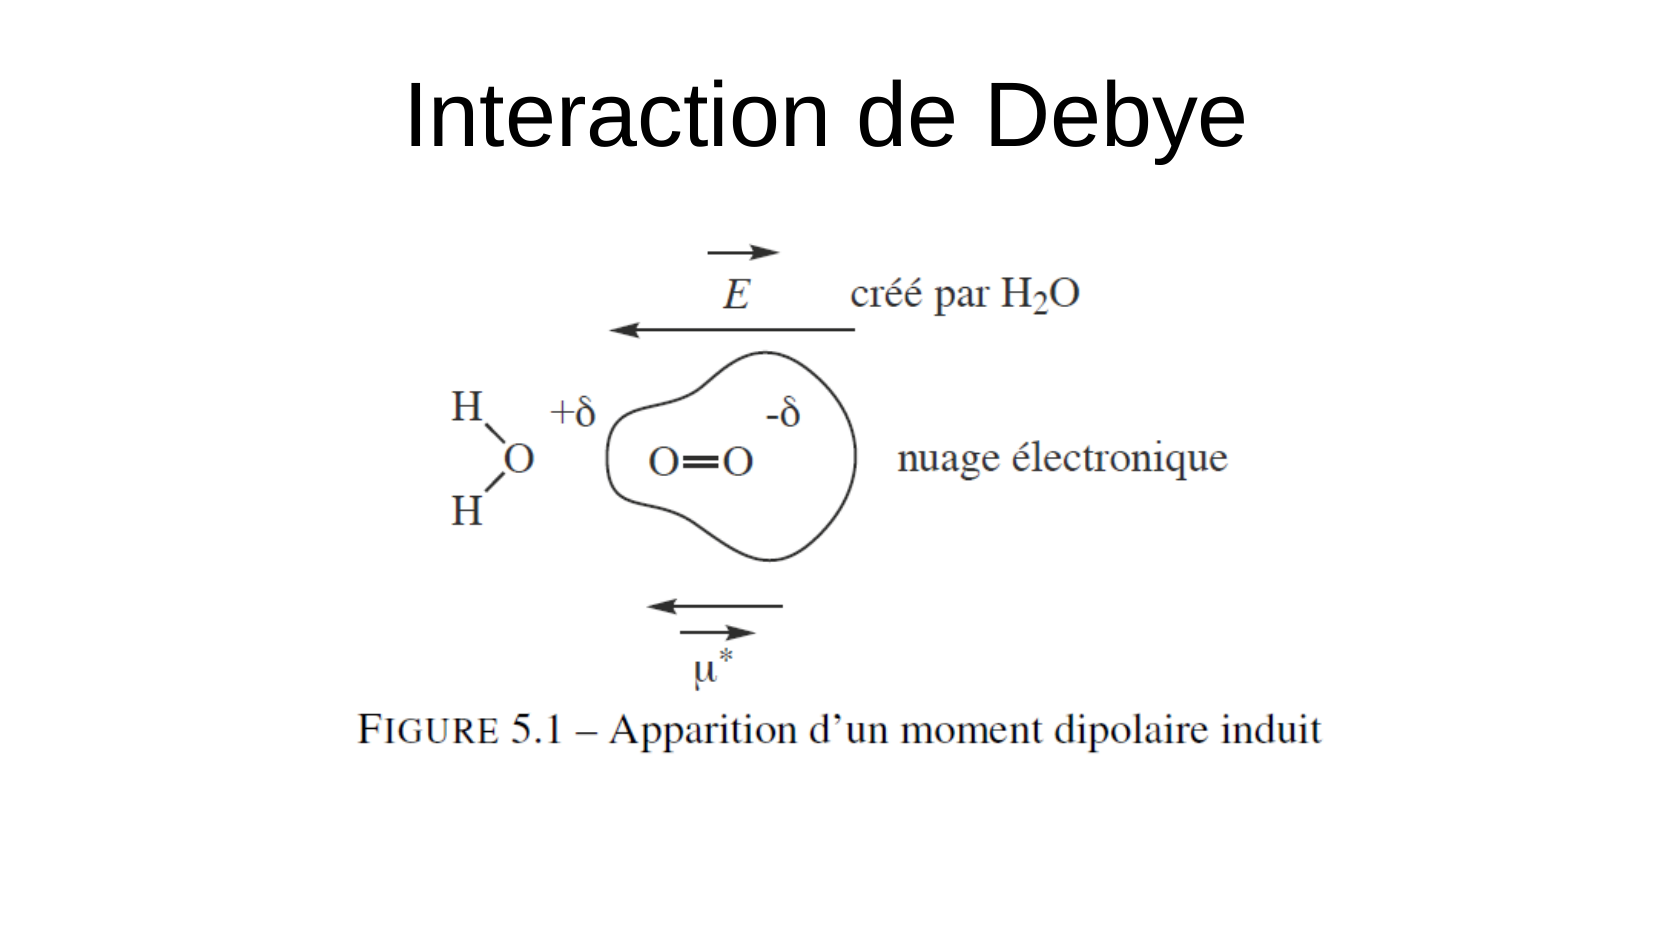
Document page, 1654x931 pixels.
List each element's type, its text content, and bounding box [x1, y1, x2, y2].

picture [295, 224, 1368, 771]
title Interaction de Debye [82, 37, 1571, 193]
